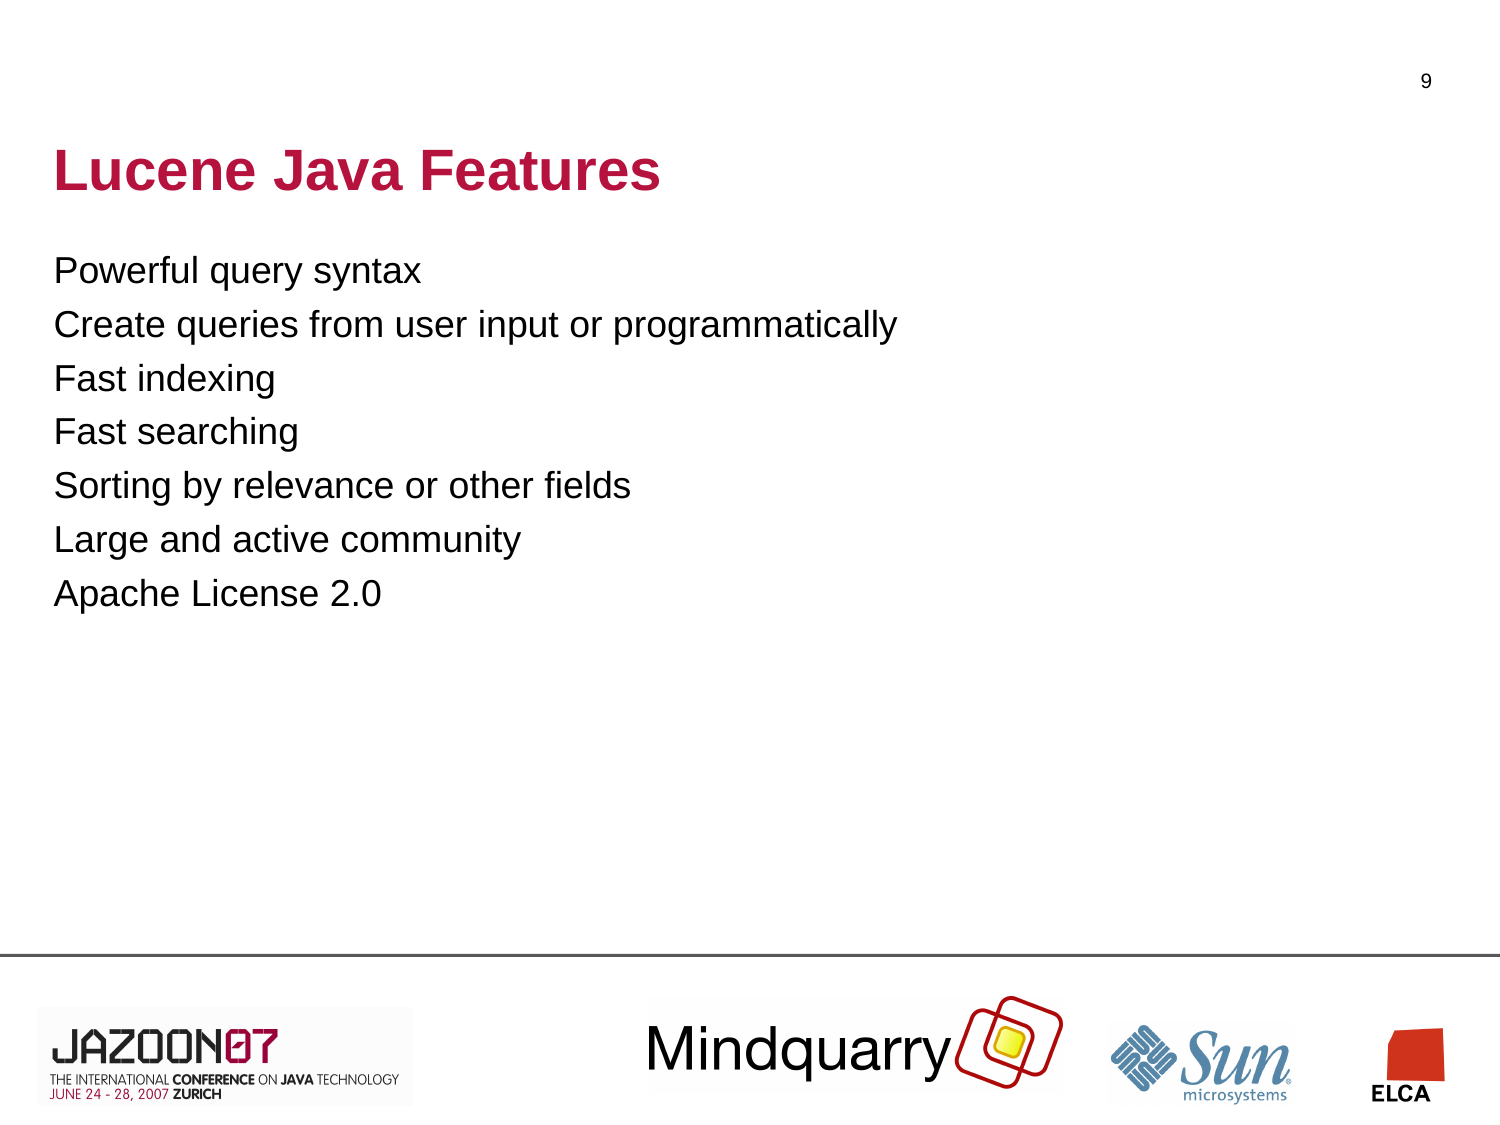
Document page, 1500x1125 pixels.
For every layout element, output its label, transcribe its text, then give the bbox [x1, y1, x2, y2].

picture [1107, 1021, 1294, 1107]
title Lucene Java Features [53, 119, 1447, 231]
list Powerful query syntax Create queries from user input or programmatically Fast indexing Fast searching Sorting by relevance or other fields Large and active community Apache License 2.0 [53, 249, 1451, 953]
picture [1370, 1025, 1446, 1105]
picture [38, 1007, 413, 1106]
picture [649, 996, 1063, 1093]
